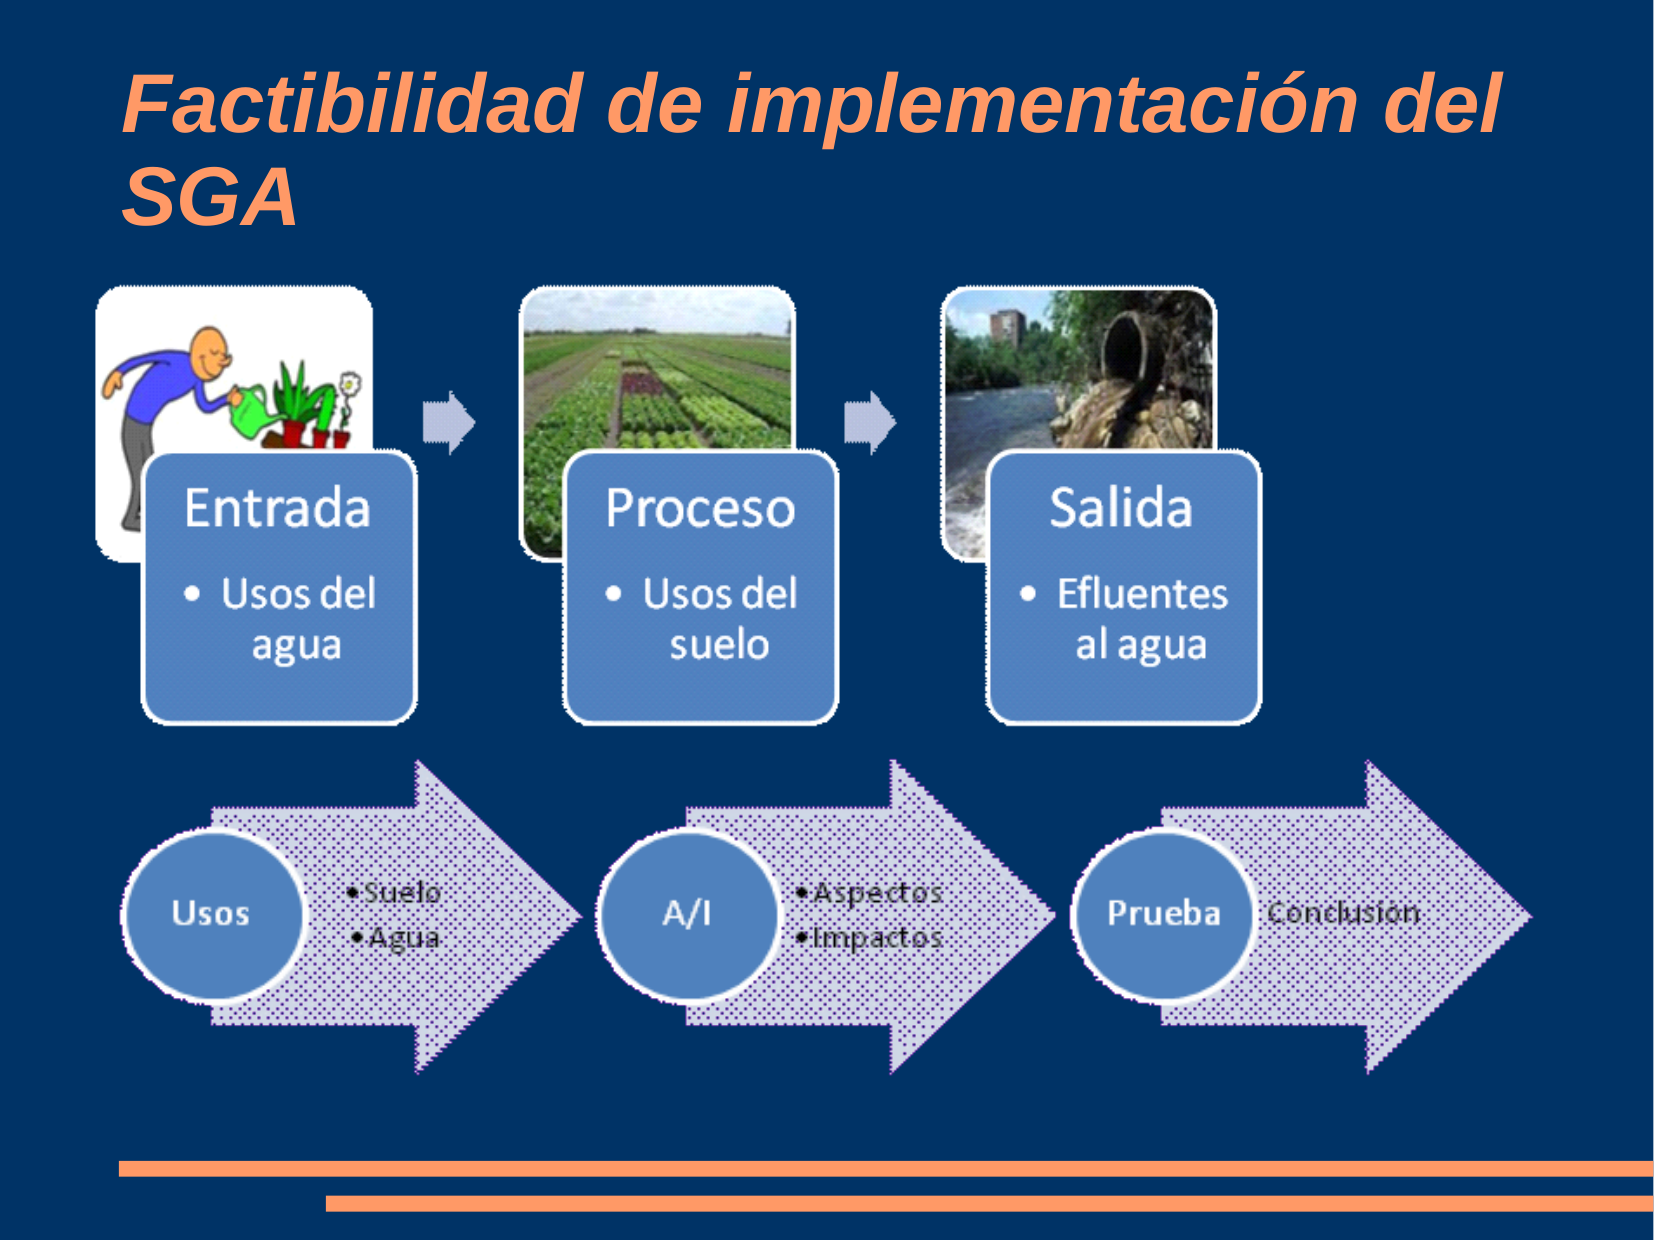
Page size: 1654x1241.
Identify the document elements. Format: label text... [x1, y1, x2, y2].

title Factibilidad de implementación del SGA [121, 46, 1534, 254]
picture [94, 183, 1536, 1241]
